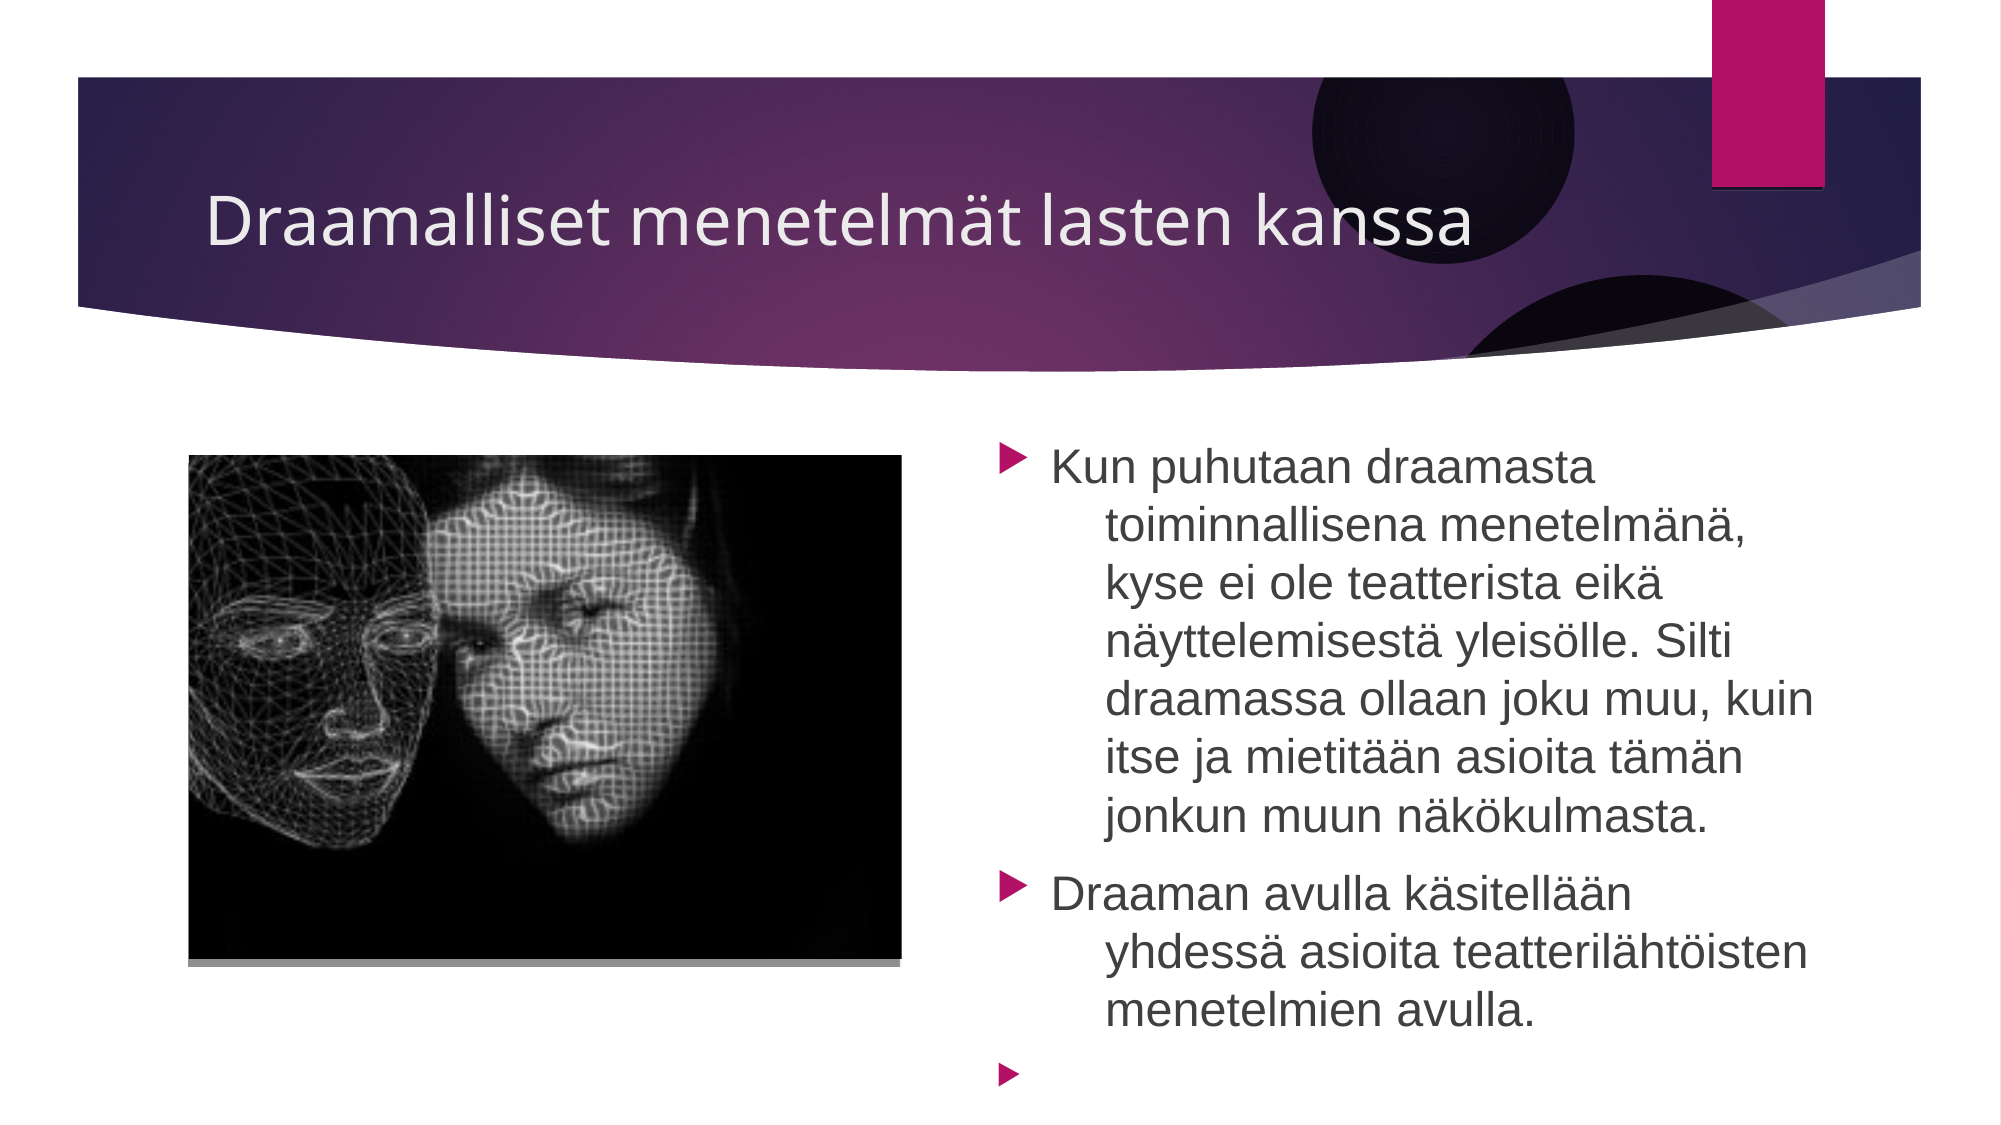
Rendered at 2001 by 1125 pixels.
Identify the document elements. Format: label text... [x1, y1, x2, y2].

list Kun puhutaan draamasta toiminnallisena menetelmänä, kyse ei ole teatterista eikä näyttelemisestä yleisölle. Silti draamassa ollaan joku muu, kuin itse ja mietitään asioita tämän jonkun muun näkökulmasta. Draaman avulla käsitellään yhdessä asioita teatterilähtöisten menetelmien avulla. [981, 427, 1837, 1085]
picture [188, 455, 902, 959]
title Draamalliset menetelmät lasten kanssa [189, 159, 1627, 276]
